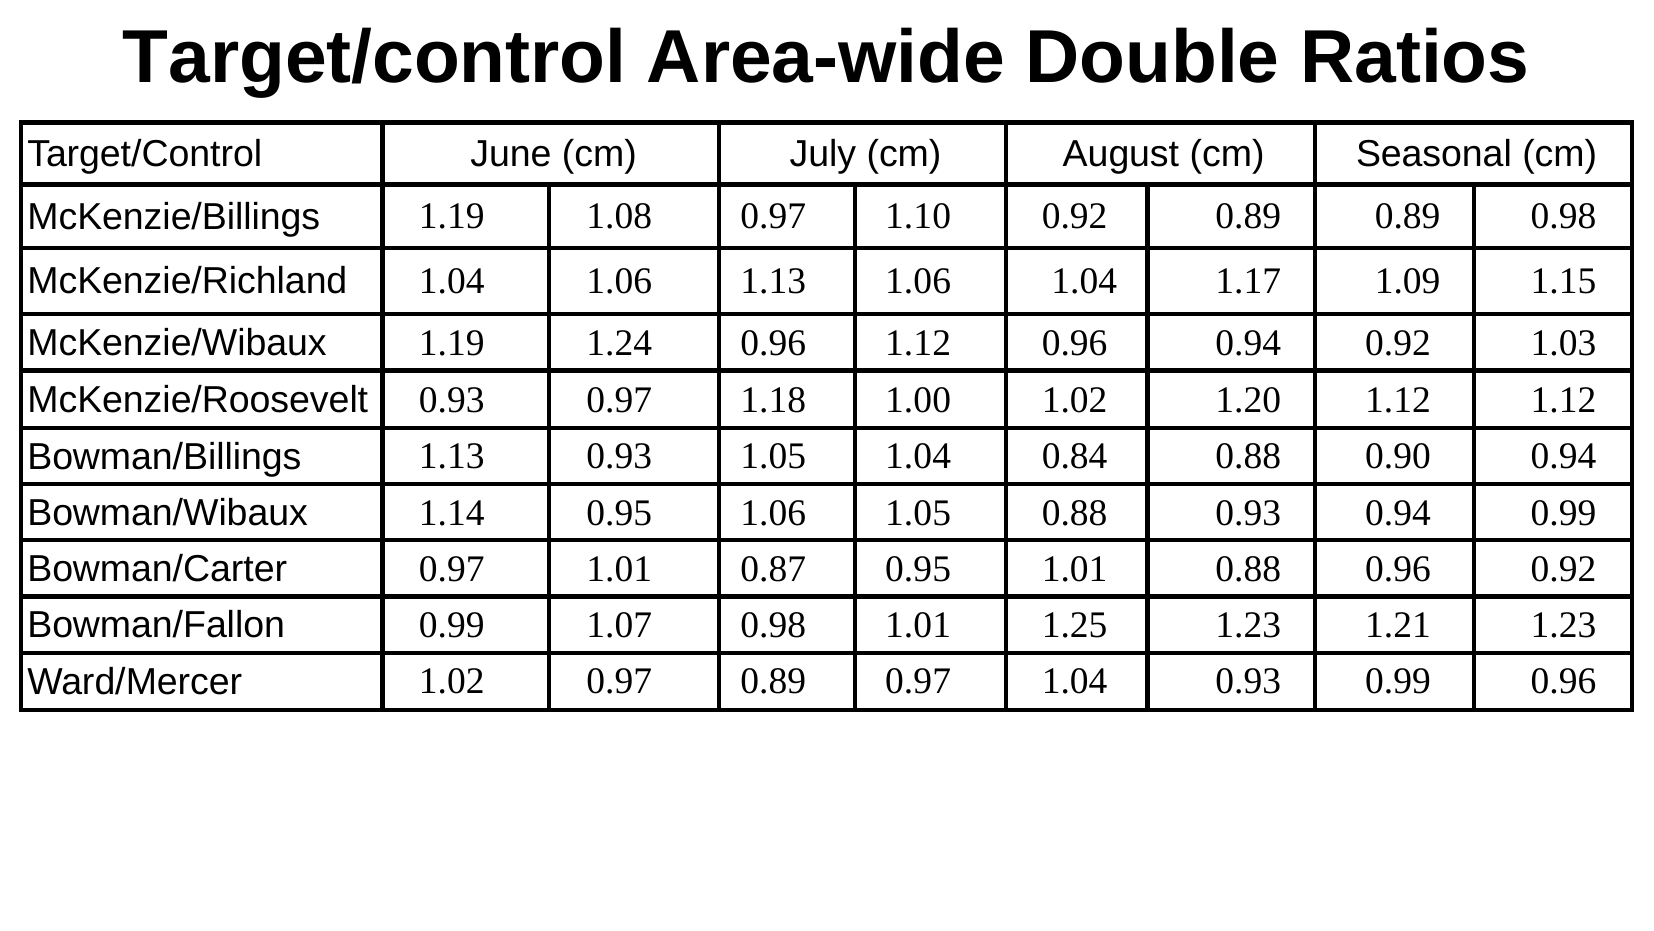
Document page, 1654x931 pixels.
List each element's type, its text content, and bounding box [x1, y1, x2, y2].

table_cell 0.97 [385, 542, 547, 594]
table_cell 0.92 [1476, 542, 1630, 594]
table_cell 1.12 [1476, 373, 1630, 426]
table_cell 1.24 [551, 316, 717, 368]
table_cell 0.97 [721, 187, 853, 246]
table_cell 1.01 [857, 599, 1004, 651]
table_cell 0.96 [721, 316, 853, 368]
table_cell 1.04 [857, 430, 1004, 482]
table_header Target/Control [23, 125, 380, 182]
table_cell 1.00 [857, 373, 1004, 426]
table_cell 0.90 [1317, 430, 1472, 482]
table_cell 0.88 [1008, 486, 1145, 538]
table_cell 0.92 [1008, 187, 1145, 246]
table_header Seasonal (cm) [1317, 125, 1630, 182]
table_cell Bowman/Wibaux [23, 486, 380, 538]
table_cell 1.02 [1008, 373, 1145, 426]
table_cell 1.23 [1476, 599, 1630, 651]
table_cell 1.15 [1476, 250, 1630, 312]
table_cell 1.09 [1317, 250, 1472, 312]
table_cell Bowman/Fallon [23, 599, 380, 651]
table_cell 0.87 [721, 542, 853, 594]
table_cell 1.14 [385, 486, 547, 538]
table_cell 1.06 [551, 250, 717, 312]
table_cell 0.99 [1476, 486, 1630, 538]
table_cell 0.88 [1150, 542, 1313, 594]
table_cell 1.20 [1150, 373, 1313, 426]
table_cell 0.96 [1476, 655, 1630, 708]
table_cell 0.93 [1150, 486, 1313, 538]
table_cell 1.01 [551, 542, 717, 594]
table_cell 1.12 [857, 316, 1004, 368]
table_cell 0.88 [1150, 430, 1313, 482]
table_cell 0.84 [1008, 430, 1145, 482]
table_cell 1.04 [1008, 655, 1145, 708]
table_cell McKenzie/Billings [23, 187, 380, 246]
table_cell Bowman/Carter [23, 542, 380, 594]
table_cell McKenzie/Wibaux [23, 316, 380, 368]
table_cell 1.01 [1008, 542, 1145, 594]
table_cell 0.93 [1150, 655, 1313, 708]
table_cell 1.05 [857, 486, 1004, 538]
table_cell 0.95 [857, 542, 1004, 594]
table_cell 1.04 [385, 250, 547, 312]
table_cell 1.06 [857, 250, 1004, 312]
table_cell 0.96 [1317, 542, 1472, 594]
table_cell McKenzie/Roosevelt [23, 373, 380, 426]
table_cell 0.97 [857, 655, 1004, 708]
table_cell 1.05 [721, 430, 853, 482]
table_cell 1.23 [1150, 599, 1313, 651]
table_cell Ward/Mercer [23, 655, 380, 708]
table_cell 0.97 [551, 373, 717, 426]
table_cell McKenzie/Richland [23, 250, 380, 312]
table_cell 1.13 [385, 430, 547, 482]
table_cell 0.97 [551, 655, 717, 708]
table_cell 1.12 [1317, 373, 1472, 426]
table_cell 0.98 [721, 599, 853, 651]
table_cell 0.94 [1476, 430, 1630, 482]
table_cell 0.92 [1317, 316, 1472, 368]
table_cell 0.89 [1150, 187, 1313, 246]
table_cell 0.95 [551, 486, 717, 538]
table_cell 0.93 [385, 373, 547, 426]
table_cell 1.03 [1476, 316, 1630, 368]
table_cell 1.25 [1008, 599, 1145, 651]
table_cell 1.10 [857, 187, 1004, 246]
table_cell 1.19 [385, 316, 547, 368]
table_cell 0.94 [1150, 316, 1313, 368]
table_cell 1.07 [551, 599, 717, 651]
table_cell 0.98 [1476, 187, 1630, 246]
table_cell 1.08 [551, 187, 717, 246]
table_cell 1.19 [385, 187, 547, 246]
table_cell 1.06 [721, 486, 853, 538]
table_cell 1.04 [1008, 250, 1145, 312]
table_cell Bowman/Billings [23, 430, 380, 482]
table_cell 1.17 [1150, 250, 1313, 312]
table_header July (cm) [721, 125, 1004, 182]
table_cell 0.99 [1317, 655, 1472, 708]
table_cell 1.02 [385, 655, 547, 708]
table_cell 0.99 [385, 599, 547, 651]
table_cell 0.89 [721, 655, 853, 708]
table_cell 1.21 [1317, 599, 1472, 651]
table_cell 0.96 [1008, 316, 1145, 368]
title Target/control Area-wide Double Ratios [0, 5, 1654, 111]
table_cell 0.93 [551, 430, 717, 482]
table_cell 0.94 [1317, 486, 1472, 538]
table_header June (cm) [385, 125, 717, 182]
table_cell 1.18 [721, 373, 853, 426]
table_cell 1.13 [721, 250, 853, 312]
table_header August (cm) [1008, 125, 1313, 182]
table_cell 0.89 [1317, 187, 1472, 246]
